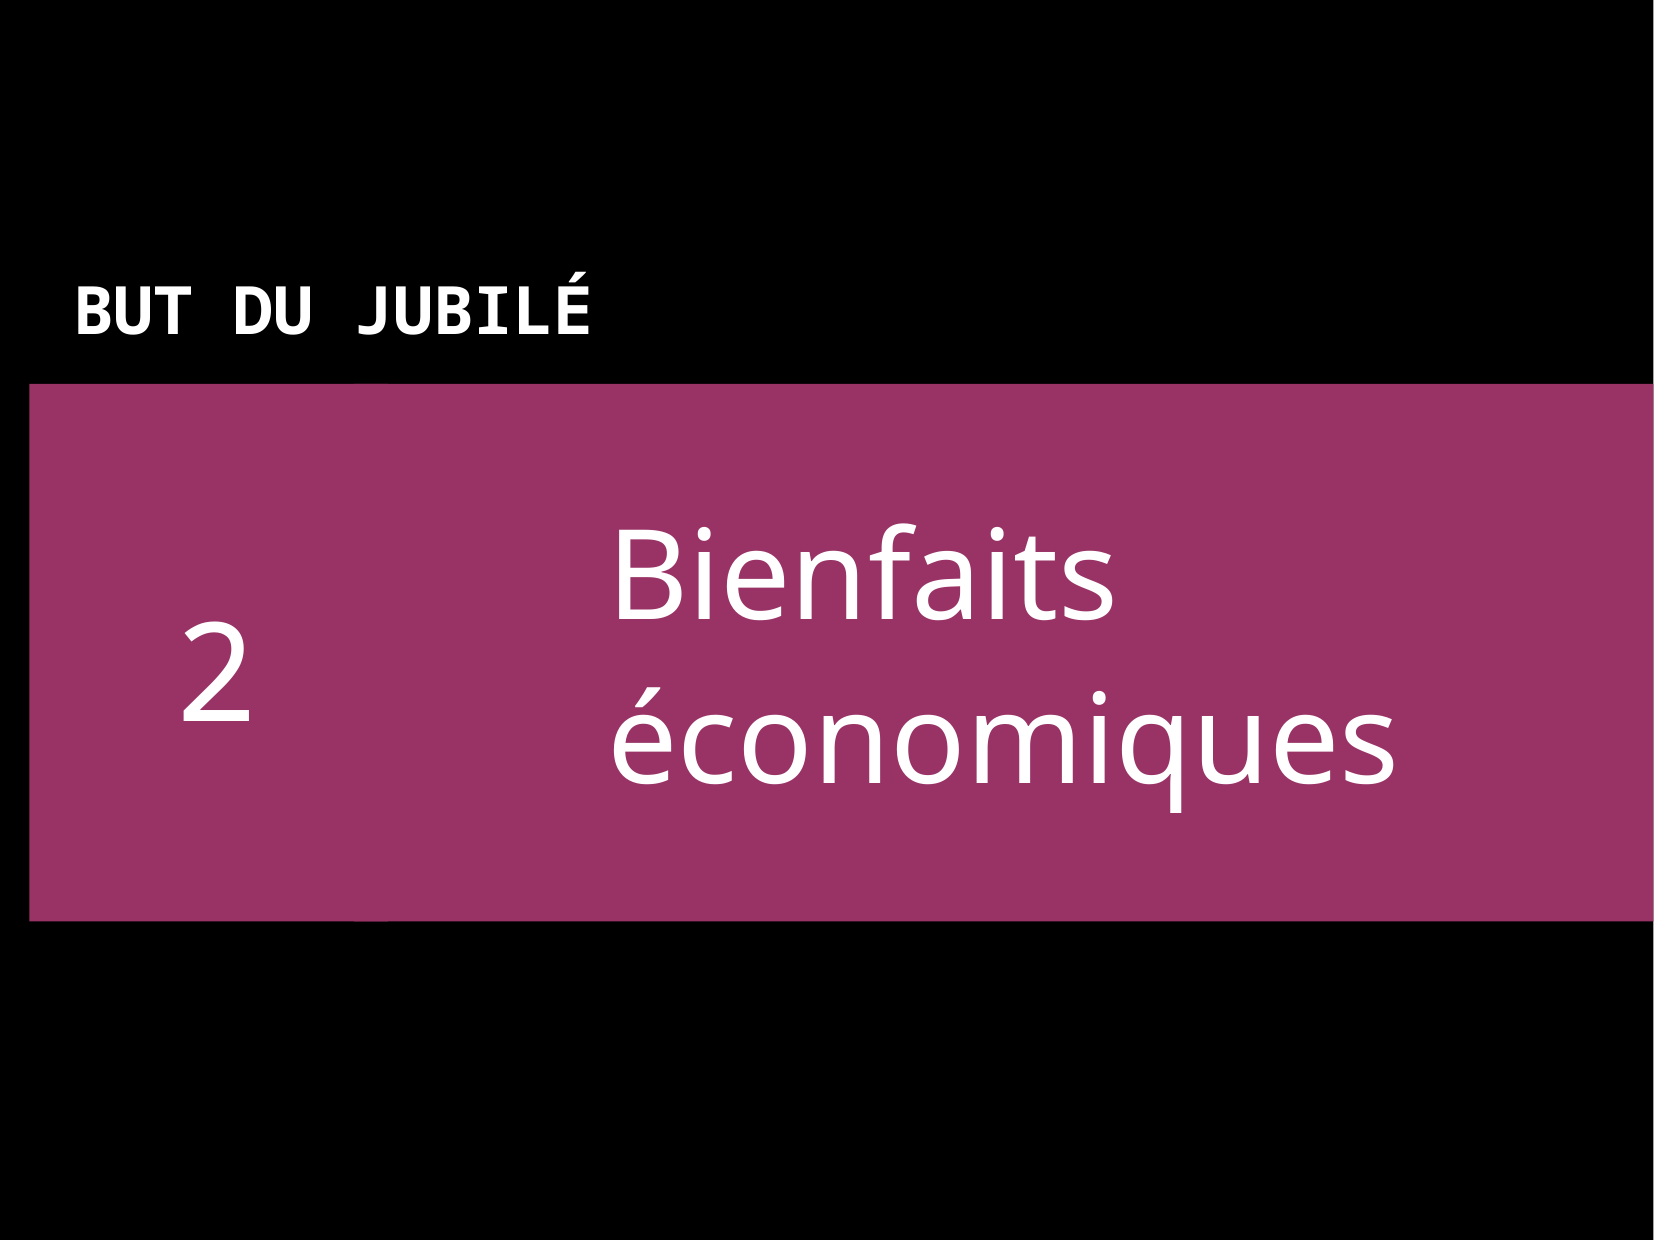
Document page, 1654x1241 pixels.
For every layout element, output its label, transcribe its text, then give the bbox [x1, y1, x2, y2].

text_box 2 [159, 566, 300, 770]
text_box [29, 383, 354, 922]
text_box Bienfaits économiques [354, 383, 1654, 922]
text_box BUT DU JUBILÉ [59, 265, 1644, 358]
